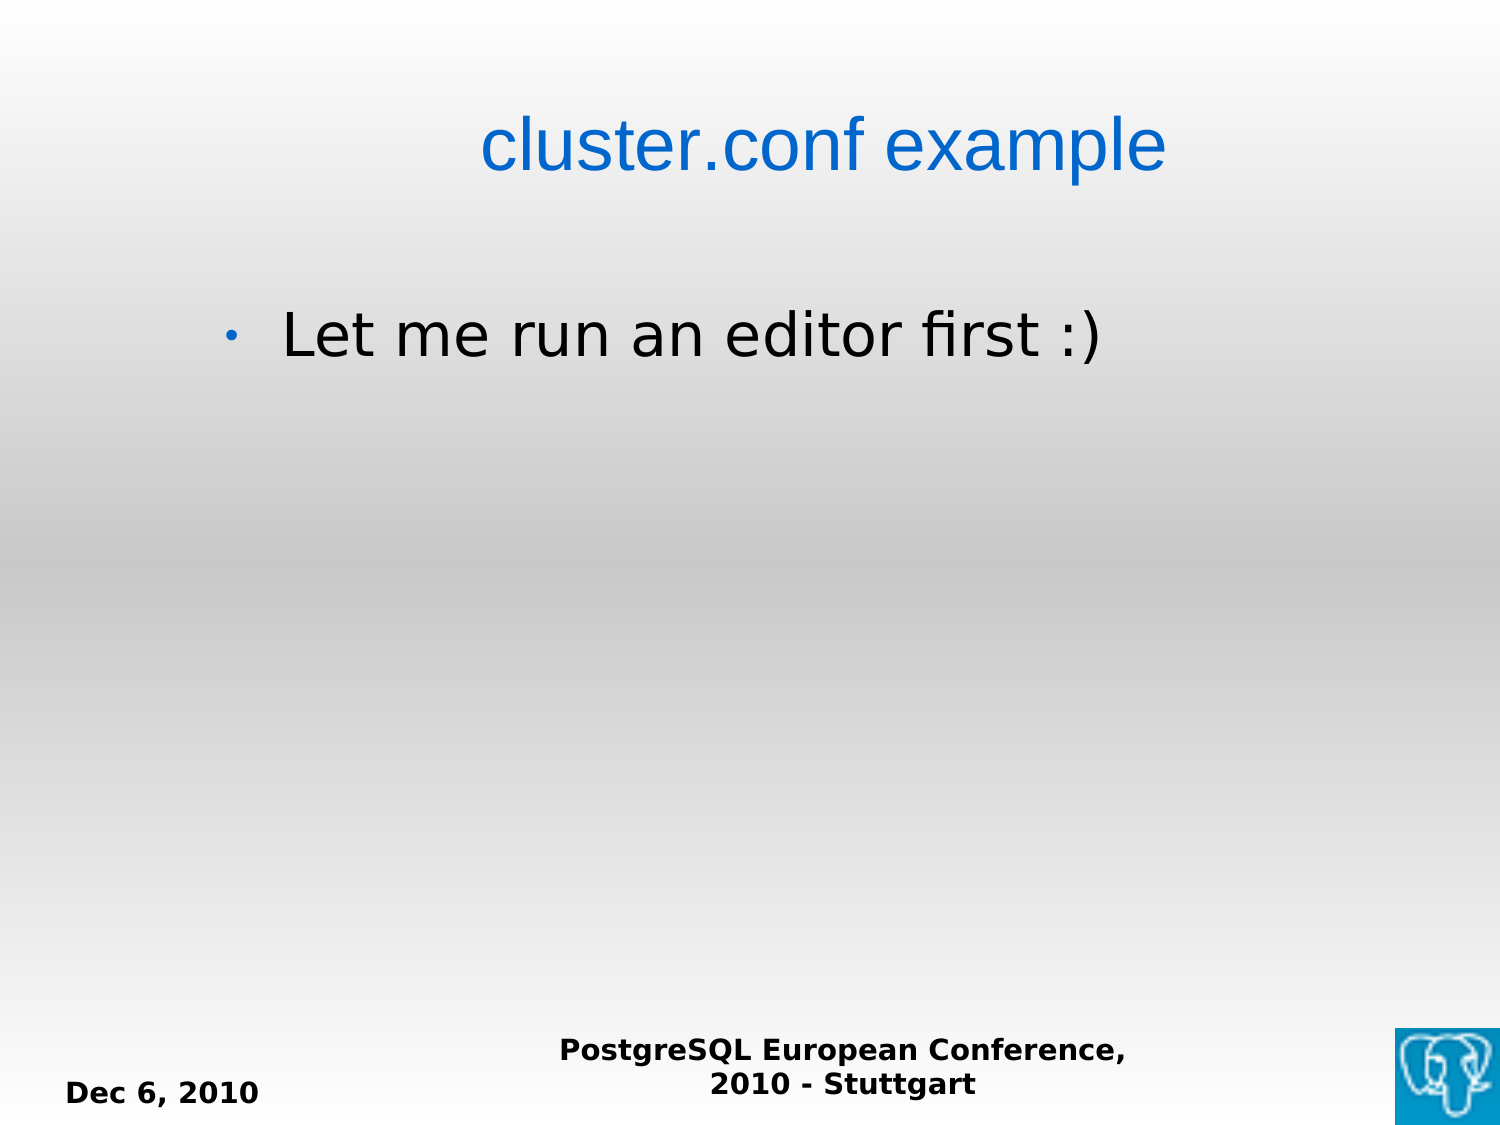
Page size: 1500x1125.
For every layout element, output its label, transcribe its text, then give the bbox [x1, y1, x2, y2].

title cluster.conf example [224, 49, 1425, 238]
picture [1400, 1033, 1492, 1118]
list Let me run an editor first :) [224, 299, 1425, 975]
